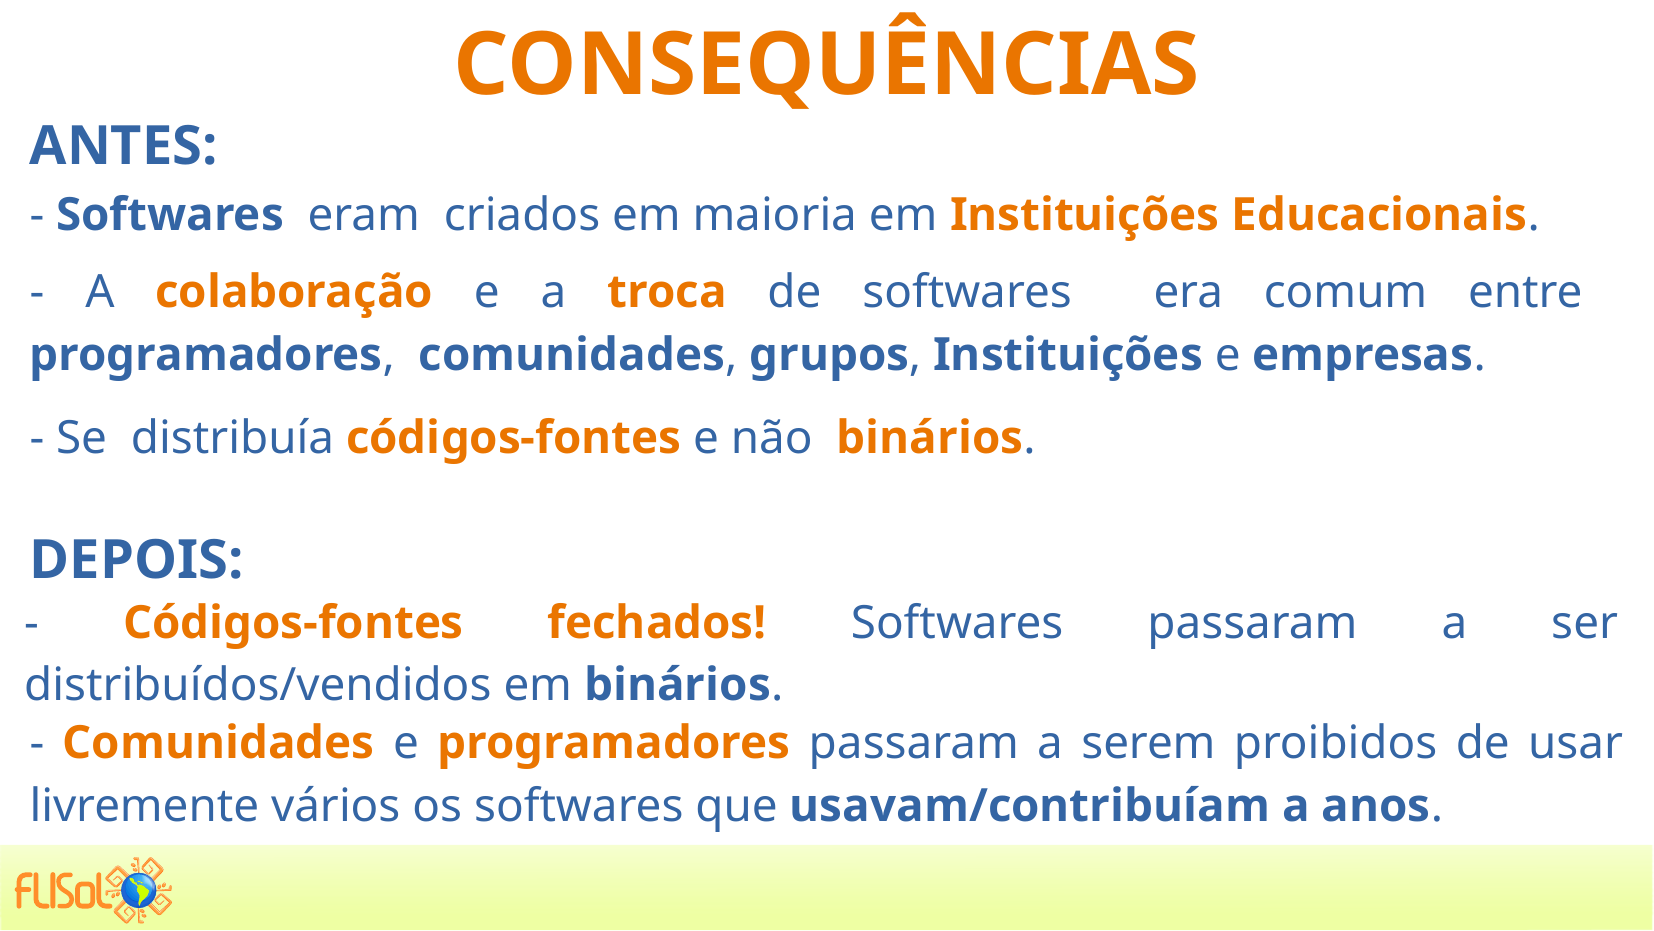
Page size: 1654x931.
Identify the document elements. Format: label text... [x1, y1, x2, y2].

text_box - Comunidades e programadores passaram a serem proibidos de usar livremente vários os softwares que usavam/contribuíam a anos. [29, 720, 1625, 824]
text_box ANTES: [29, 109, 1625, 177]
text_box - A colaboração e a troca de softwares era comum entre programadores, comunidades, grupos, Instituições e empresas. [29, 269, 1625, 373]
text_box - Códigos-fontes fechados! Softwares passaram a ser distribuídos/vendidos em binários. [24, 600, 1619, 704]
text_box [0, 844, 1654, 931]
text_box DEPOIS: [29, 523, 1625, 591]
text_box CONSEQUÊNCIAS [29, 11, 1625, 109]
text_box - Softwares eram criados em maioria em Instituições Educacionais. [29, 186, 1625, 239]
text_box - Se distribuía códigos-fontes e não binários. [29, 409, 1625, 462]
